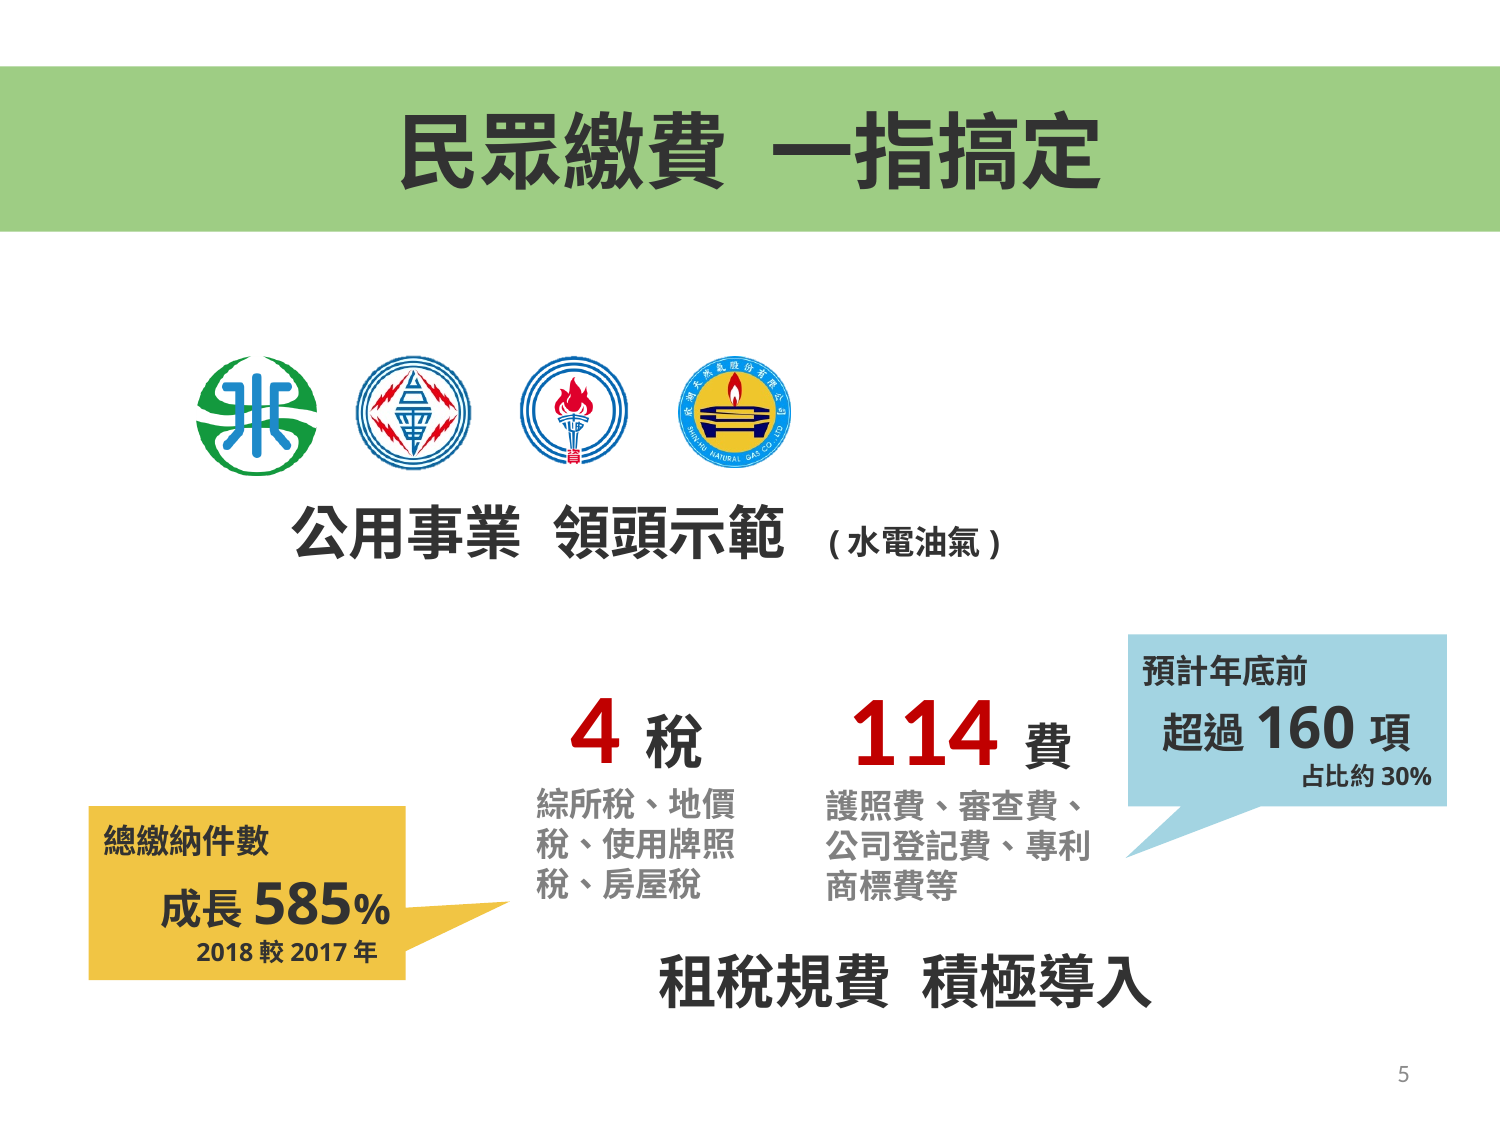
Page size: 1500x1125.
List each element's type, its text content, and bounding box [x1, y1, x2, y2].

slide_number <編號> [1074, 1042, 1425, 1103]
text_box 總繳納件數 成長585% 2018較2017年 [88, 806, 510, 981]
text_box 114費 護照費、審查費、公司登記費、專利商標費等 [781, 657, 1140, 913]
text_box 預計年底前 超過160項 占比約30% [1125, 634, 1447, 859]
picture [513, 349, 635, 471]
picture [349, 349, 477, 476]
picture [196, 356, 317, 476]
picture [678, 356, 791, 468]
text_box 租稅規費 積極導入 [643, 937, 1169, 1023]
text_box 4稅 綜所稅、地價稅、使用牌照稅、房屋稅 [491, 656, 782, 911]
text_box 公用事業 領頭示範 (水電油氣) [275, 488, 1015, 574]
text_box 民眾繳費 一指搞定 [0, 66, 1500, 232]
